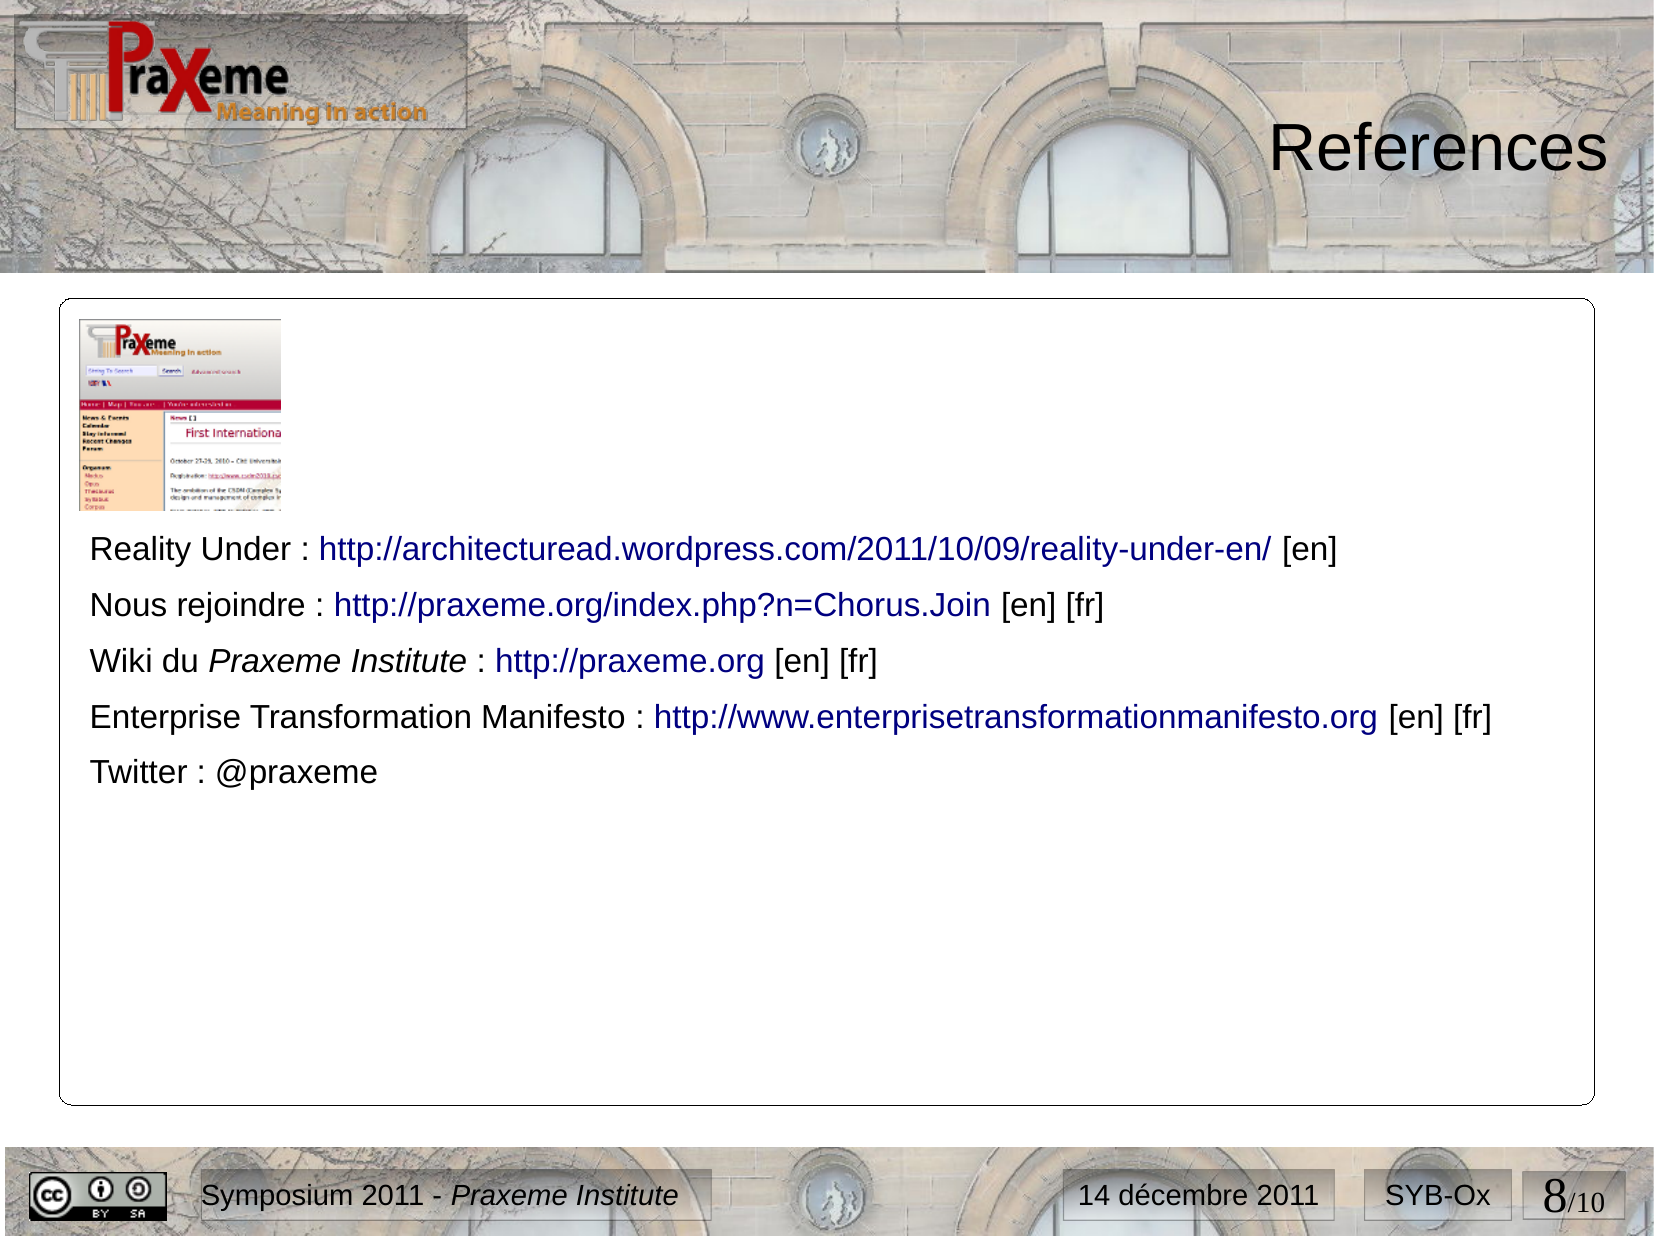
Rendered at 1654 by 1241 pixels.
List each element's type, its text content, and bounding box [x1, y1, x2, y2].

title References [472, 10, 1610, 187]
picture [79, 319, 281, 511]
text_box Reality Under : http://architecturead.wordpress.com/2011/10/09/reality-under-en/ [en] Nous rejoindre : http://praxeme.org/index.php?n=Chorus.Join [en] [fr] Wiki du Praxeme Institute : http://praxeme.org [en] [fr] Enterprise Transformation Manifesto : http://www.enterprisetransformationmanifesto.org [en] [fr] Twitter : @praxeme [74, 523, 1580, 1018]
picture [5, 1147, 1654, 1236]
picture [0, 0, 1654, 273]
